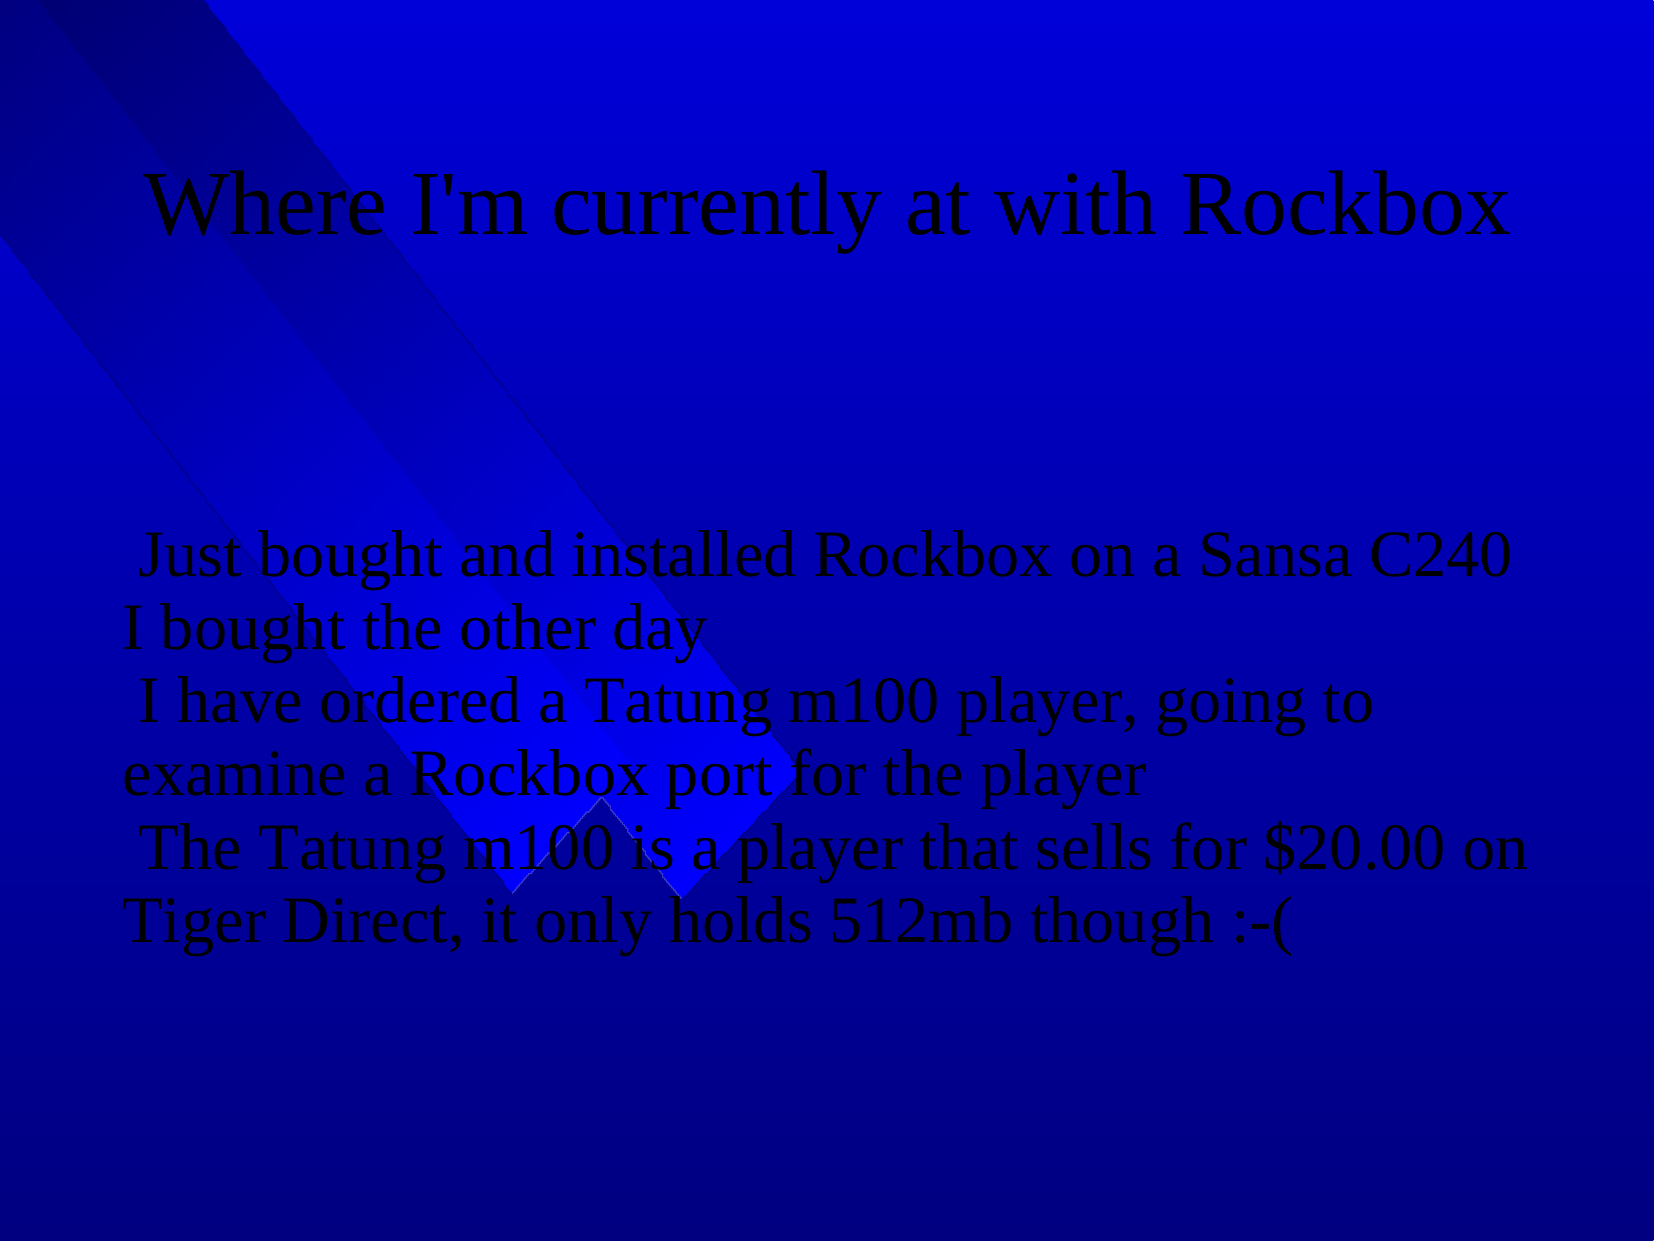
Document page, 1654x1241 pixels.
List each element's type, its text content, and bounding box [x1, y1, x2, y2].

title Where I'm currently at with Rockbox [122, 99, 1535, 307]
subtitle Just bought and installed Rockbox on a Sansa C240 I bought the other day I have ordered a Tatung m100 player, going to examine a Rockbox port for the player The Tatung m100 is a player that sells for $20.00 on Tiger Direct, it only holds 512mb though :-( [122, 346, 1535, 1128]
